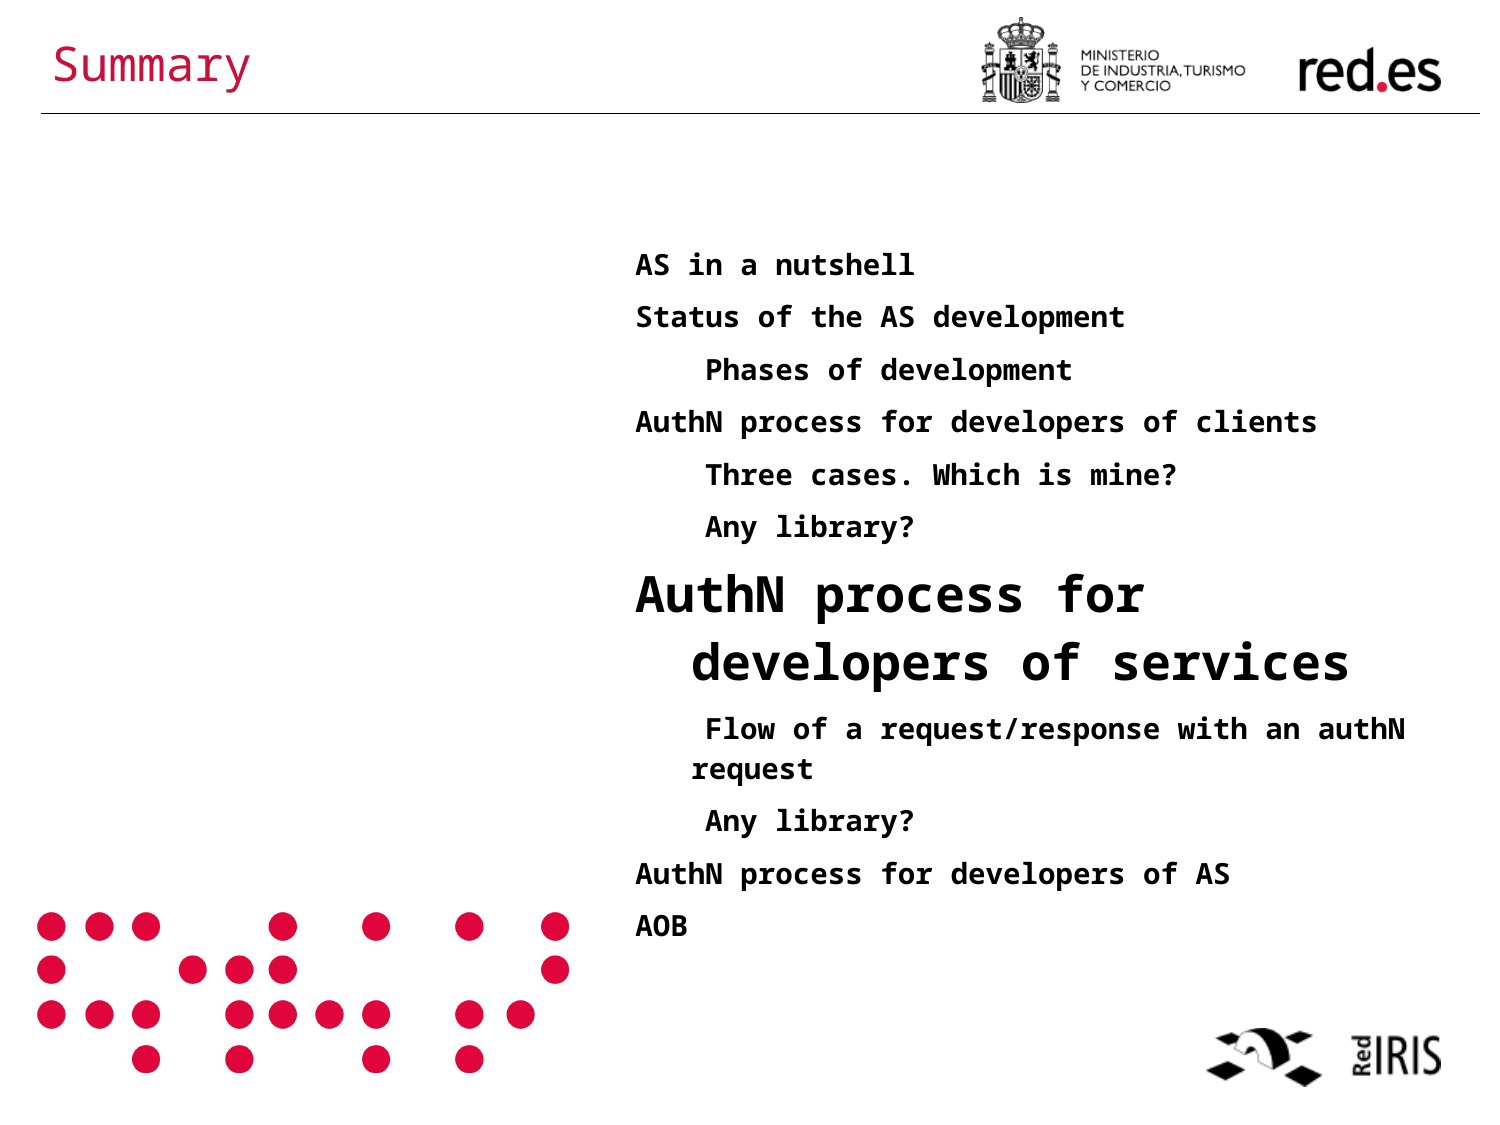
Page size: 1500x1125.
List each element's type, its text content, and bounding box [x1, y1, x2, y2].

picture [981, 17, 1441, 103]
picture [1206, 1028, 1441, 1087]
text_box AS in a nutshell Status of the AS development Phases of development AuthN process for developers of clients Three cases. Which is mine? Any library? AuthN process for developers of services Flow of a request/response with an authN request Any library? AuthN process for developers of AS AOB [620, 236, 1436, 953]
picture [37, 912, 569, 1073]
text_box Summary [36, 22, 945, 103]
